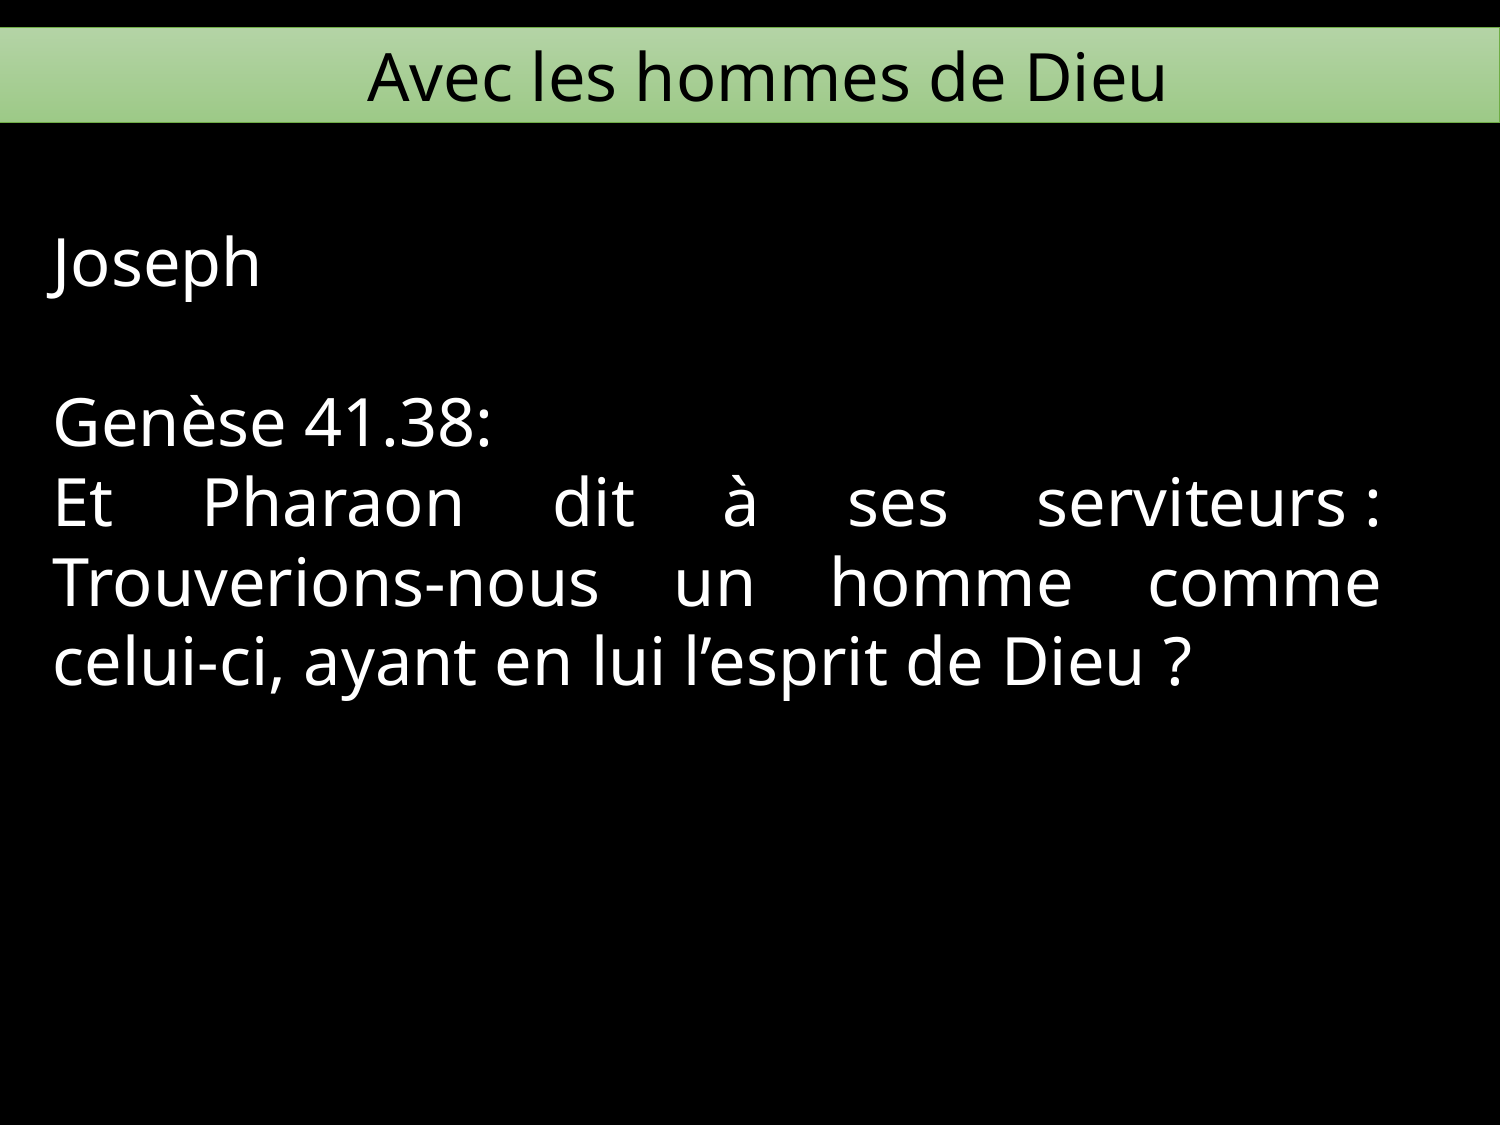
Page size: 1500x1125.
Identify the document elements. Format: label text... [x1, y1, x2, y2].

text_box Joseph Genèse 41.38: Et Pharaon dit à ses serviteurs : Trouverions-nous un homme comme celui-ci, ayant en lui l’esprit de Dieu ? [38, 212, 1399, 707]
text_box Avec les hommes de Dieu [0, 27, 1500, 123]
